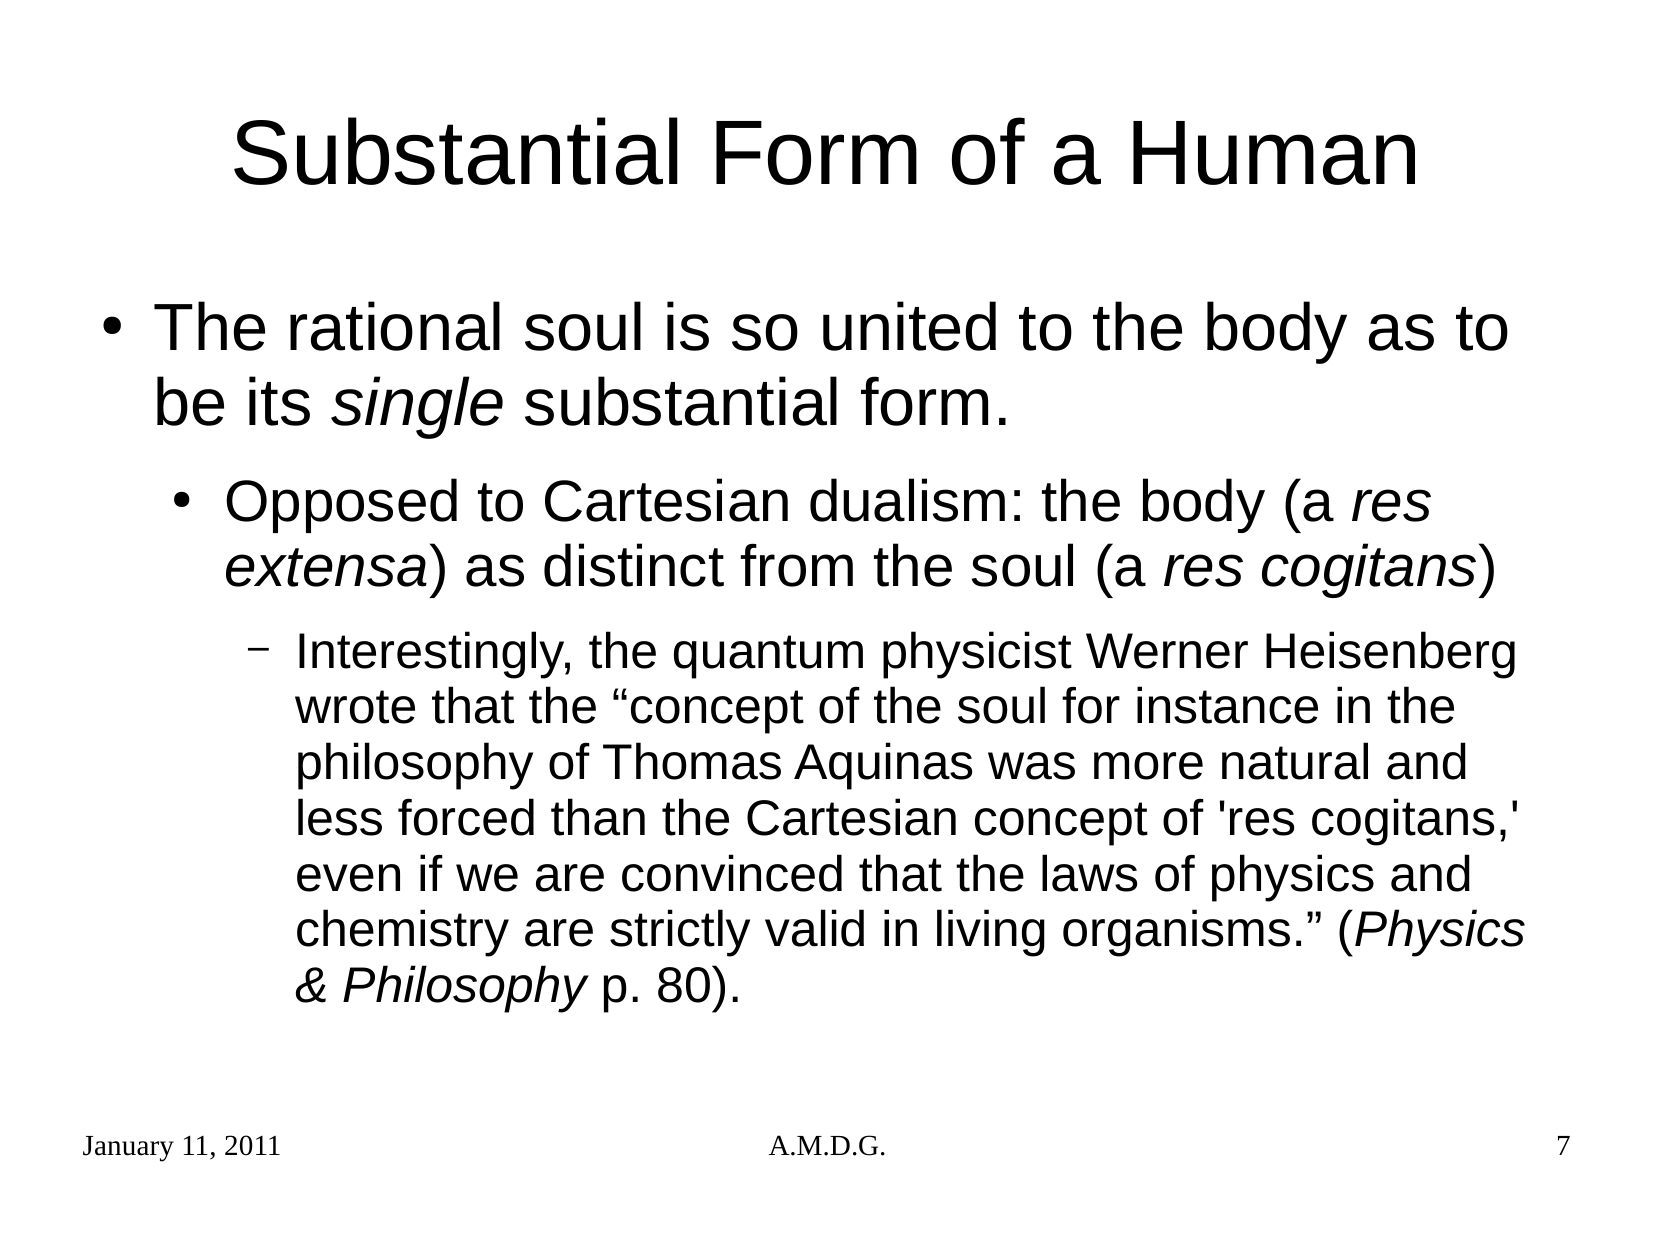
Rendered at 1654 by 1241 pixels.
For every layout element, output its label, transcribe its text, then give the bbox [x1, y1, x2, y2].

title Substantial Form of a Human [82, 49, 1571, 257]
list The rational soul is so united to the body as to be its single substantial form. Opposed to Cartesian dualism: the body (a res extensa) as distinct from the soul (a res cogitans) Interestingly, the quantum physicist Werner Heisenberg wrote that the “concept of the soul for instance in the philosophy of Thomas Aquinas was more natural and less forced than the Cartesian concept of 'res cogitans,' even if we are convinced that the laws of physics and chemistry are strictly valid in living organisms.” (Physics & Philosophy p. 80). [82, 290, 1571, 1109]
